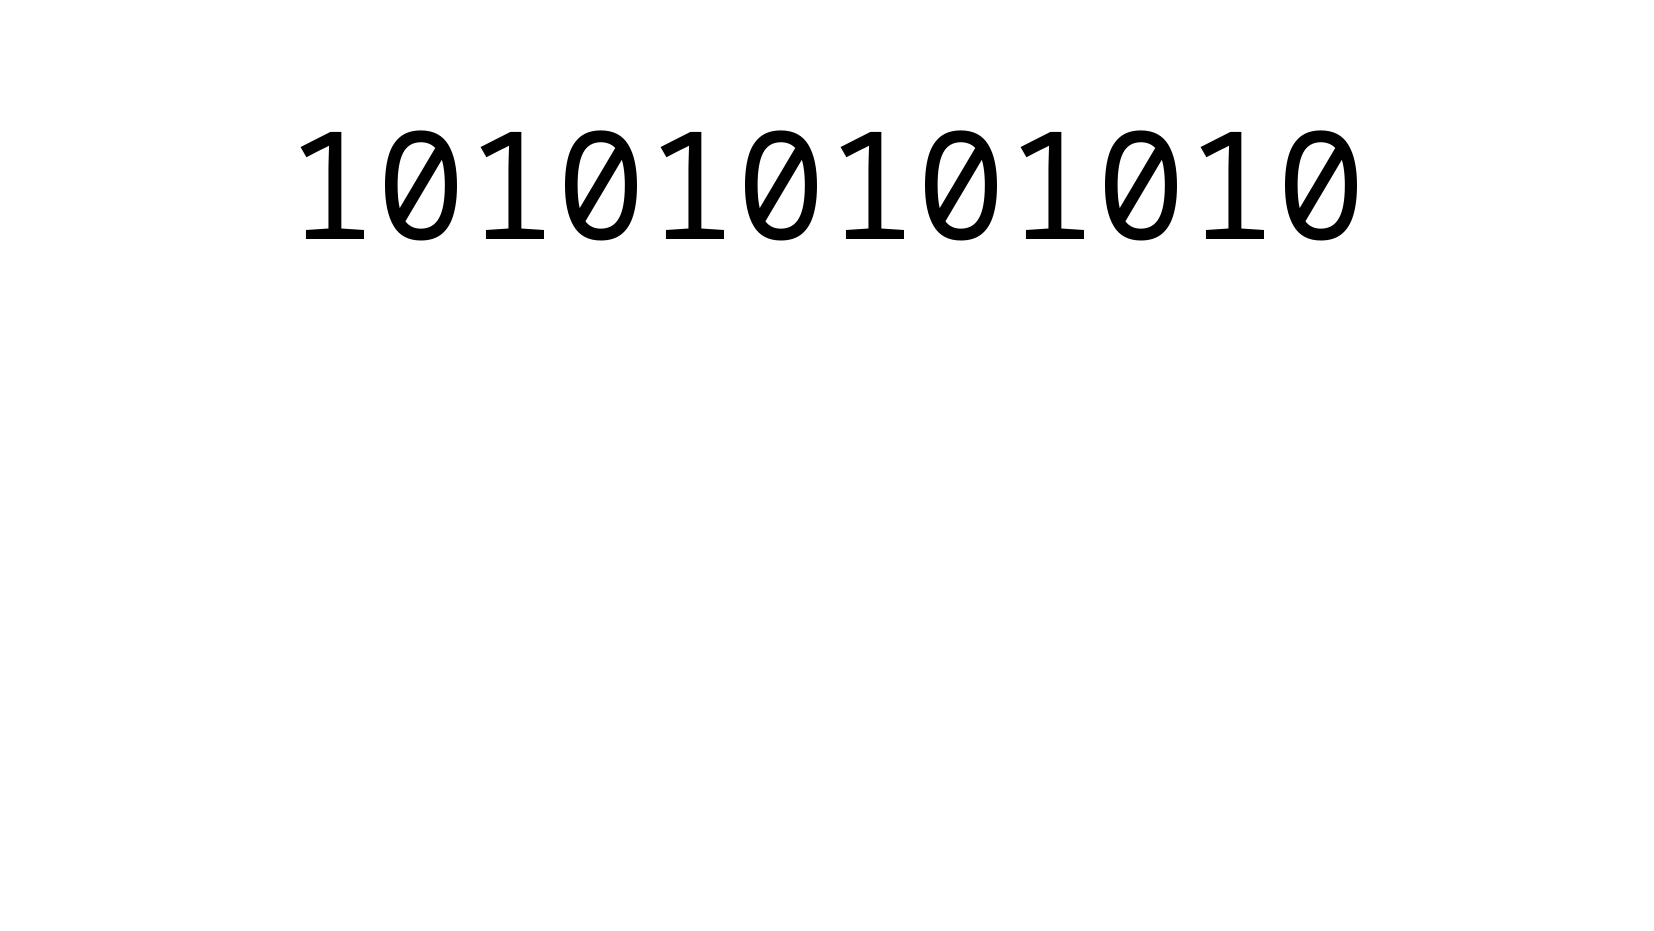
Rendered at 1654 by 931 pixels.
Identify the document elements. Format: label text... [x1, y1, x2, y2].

subtitle 101010101010 [82, 187, 1571, 788]
